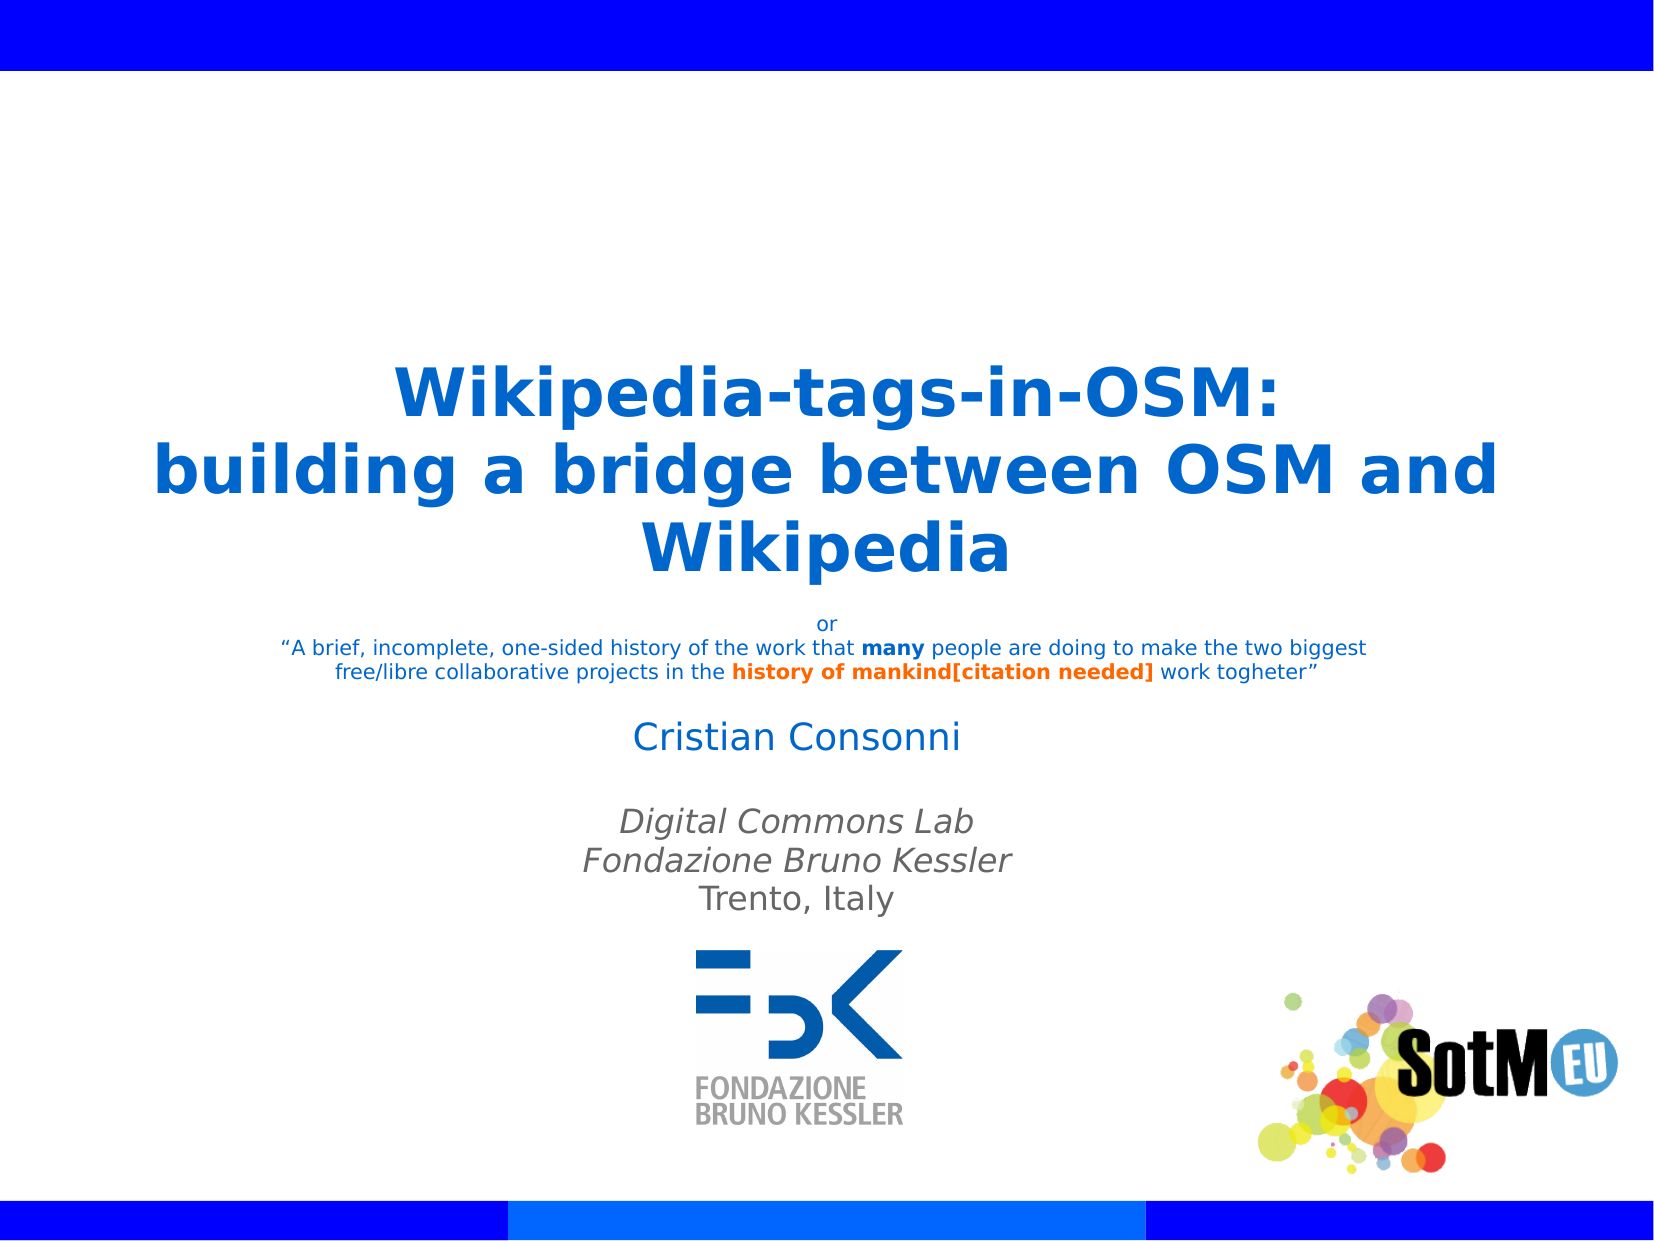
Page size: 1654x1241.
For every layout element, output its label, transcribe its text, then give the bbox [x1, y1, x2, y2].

text_box Cristian Consonni Digital Commons Lab Fondazione Bruno Kessler Trento, Italy [460, 708, 1134, 929]
subtitle Wikipedia-tags-in-OSM: building a bridge between OSM and Wikipedia or “A brief, incomplete, one-sided history of the work that many people are doing to make the two biggest free/libre collaborative projects in the history of mankind[citation needed] work togheter” [82, 353, 1571, 686]
picture [696, 950, 903, 1125]
picture [1251, 987, 1642, 1182]
